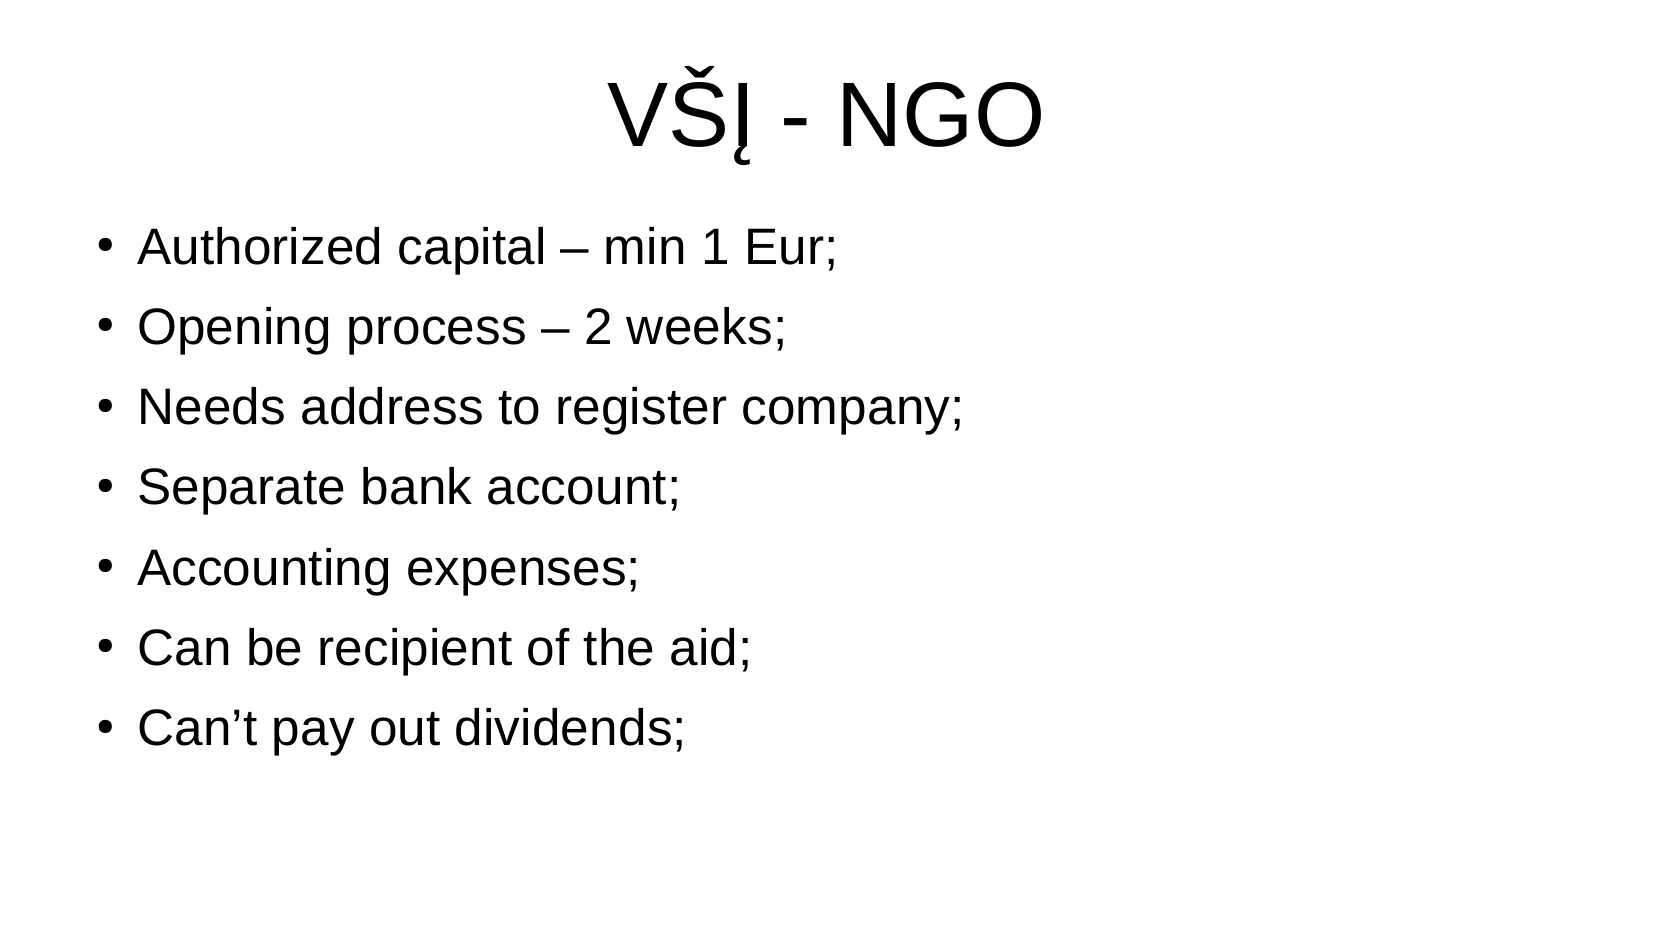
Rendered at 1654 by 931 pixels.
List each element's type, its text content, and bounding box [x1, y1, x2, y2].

list Authorized capital – min 1 Eur; Opening process – 2 weeks; Needs address to register company; Separate bank account; Accounting expenses; Can be recipient of the aid; Can’t pay out dividends; [82, 217, 1571, 758]
title VŠĮ - NGO [82, 37, 1571, 193]
